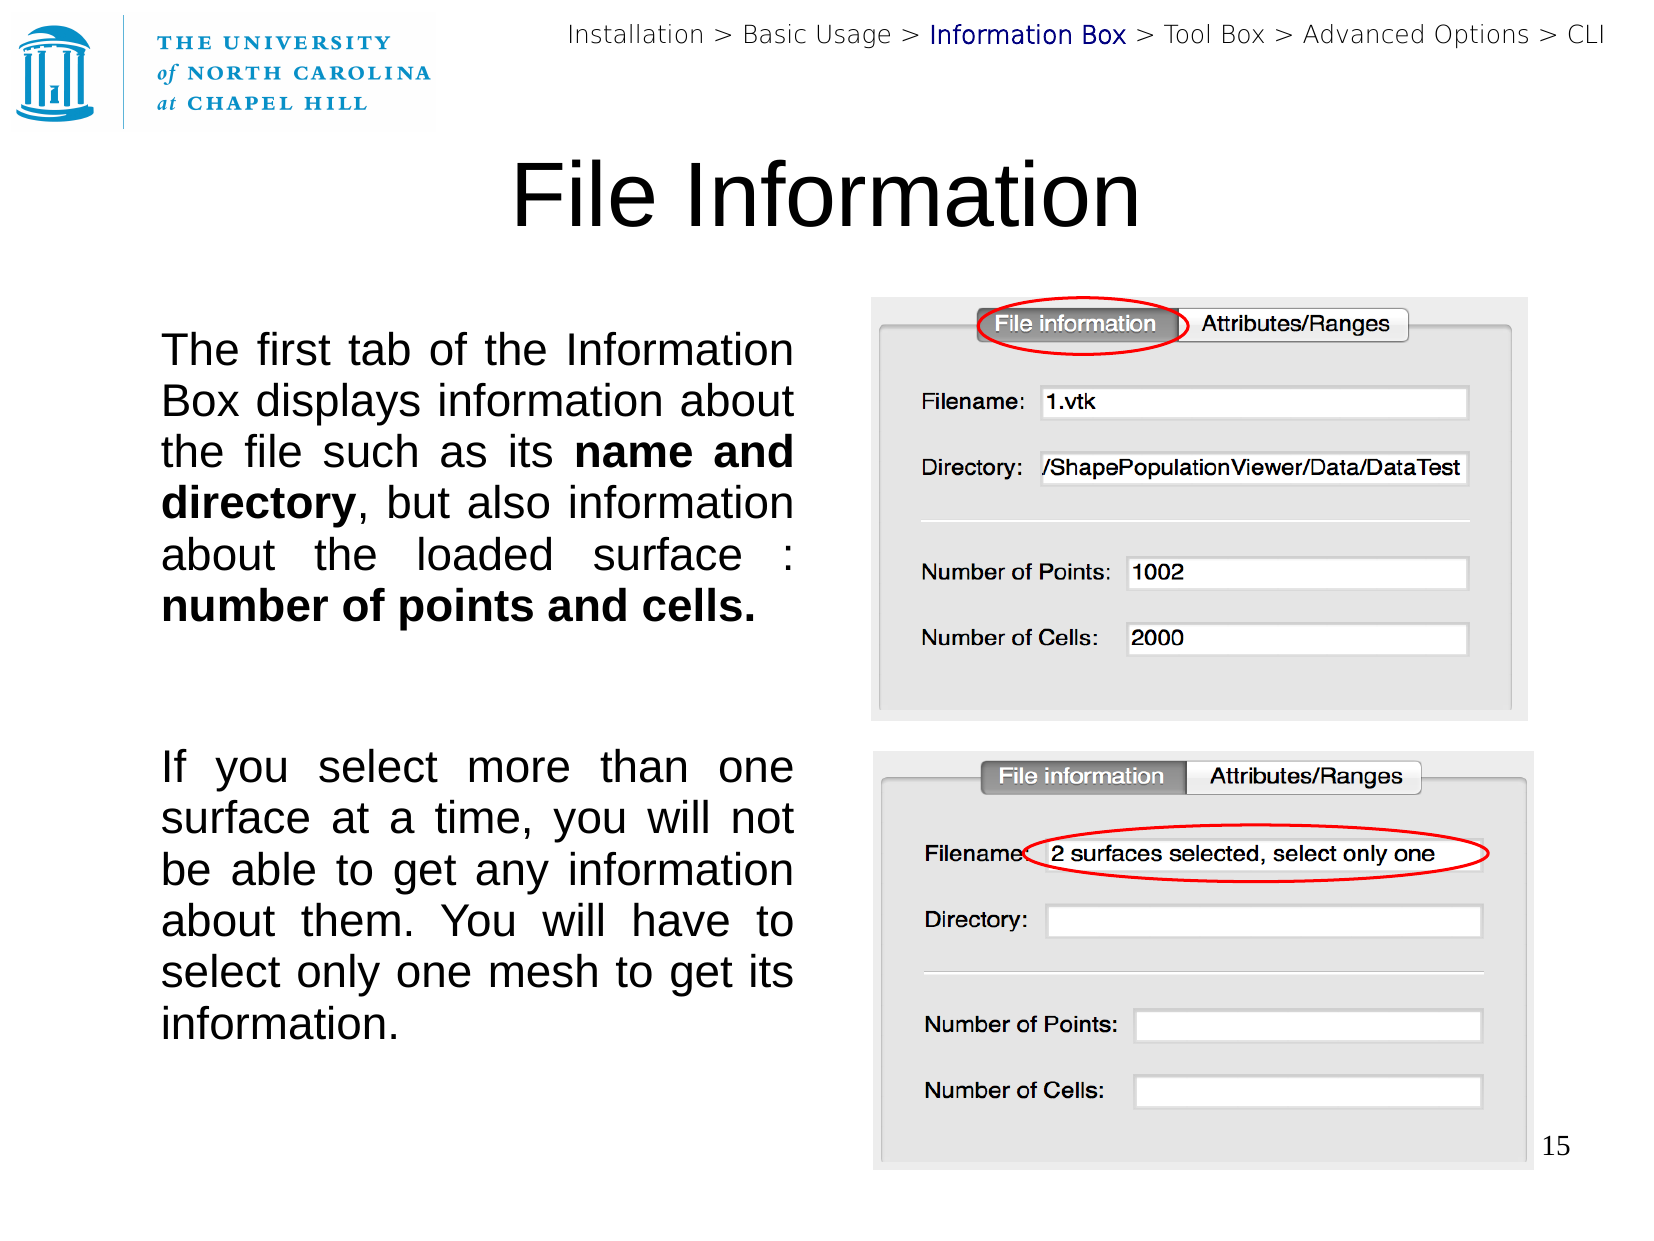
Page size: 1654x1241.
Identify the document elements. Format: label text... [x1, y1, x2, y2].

picture [11, 12, 436, 132]
text_box Installation > Basic Usage > Information Box > Tool Box > Advanced Options > CLI [552, 12, 1654, 57]
list The first tab of the Information Box displays information about the file such as its name and directory, but also information about the loaded surface : number of points and cells. If you select more than one surface at a time, you will not be able to get any information about them. You will have to select only one mesh to get its information. [90, 323, 796, 1096]
picture [871, 297, 1528, 721]
picture [873, 751, 1534, 1171]
picture [980, 300, 1186, 352]
title File Information [82, 90, 1571, 298]
